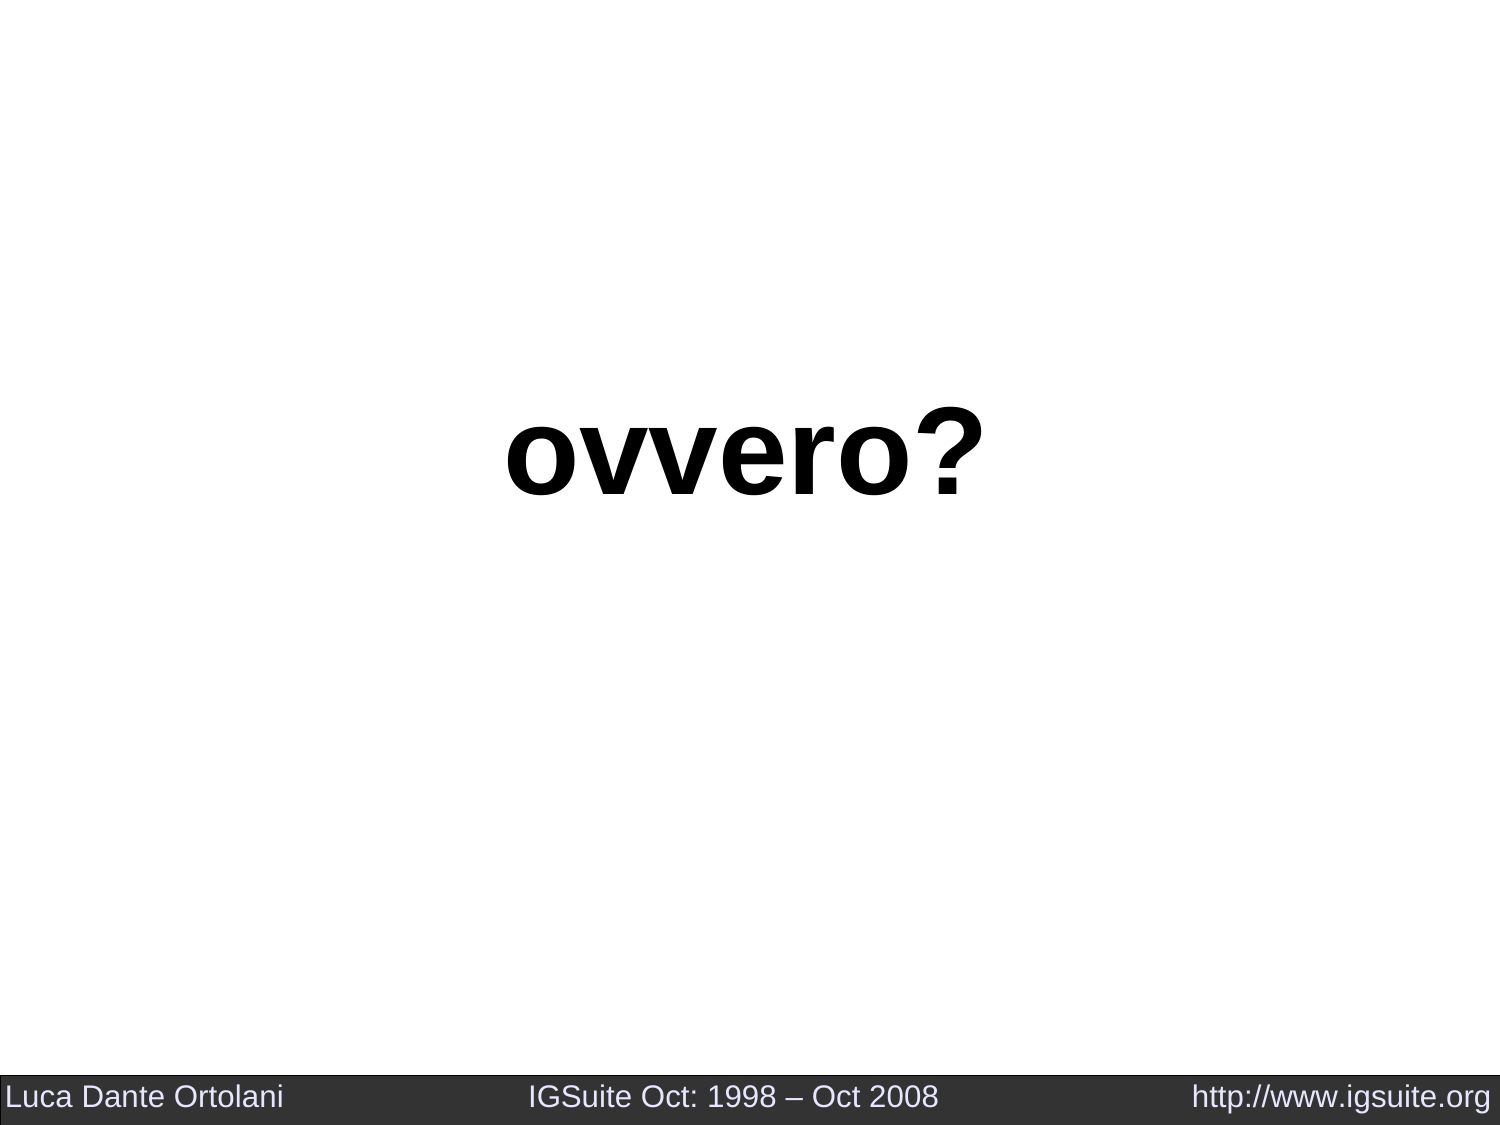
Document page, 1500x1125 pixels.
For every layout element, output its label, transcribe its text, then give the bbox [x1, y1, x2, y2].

text_box Luca Dante Ortolani IGSuite Oct: 1998 – Oct 2008 http://www.igsuite.org [0, 1075, 1500, 1125]
text_box ovvero? [488, 413, 1005, 568]
